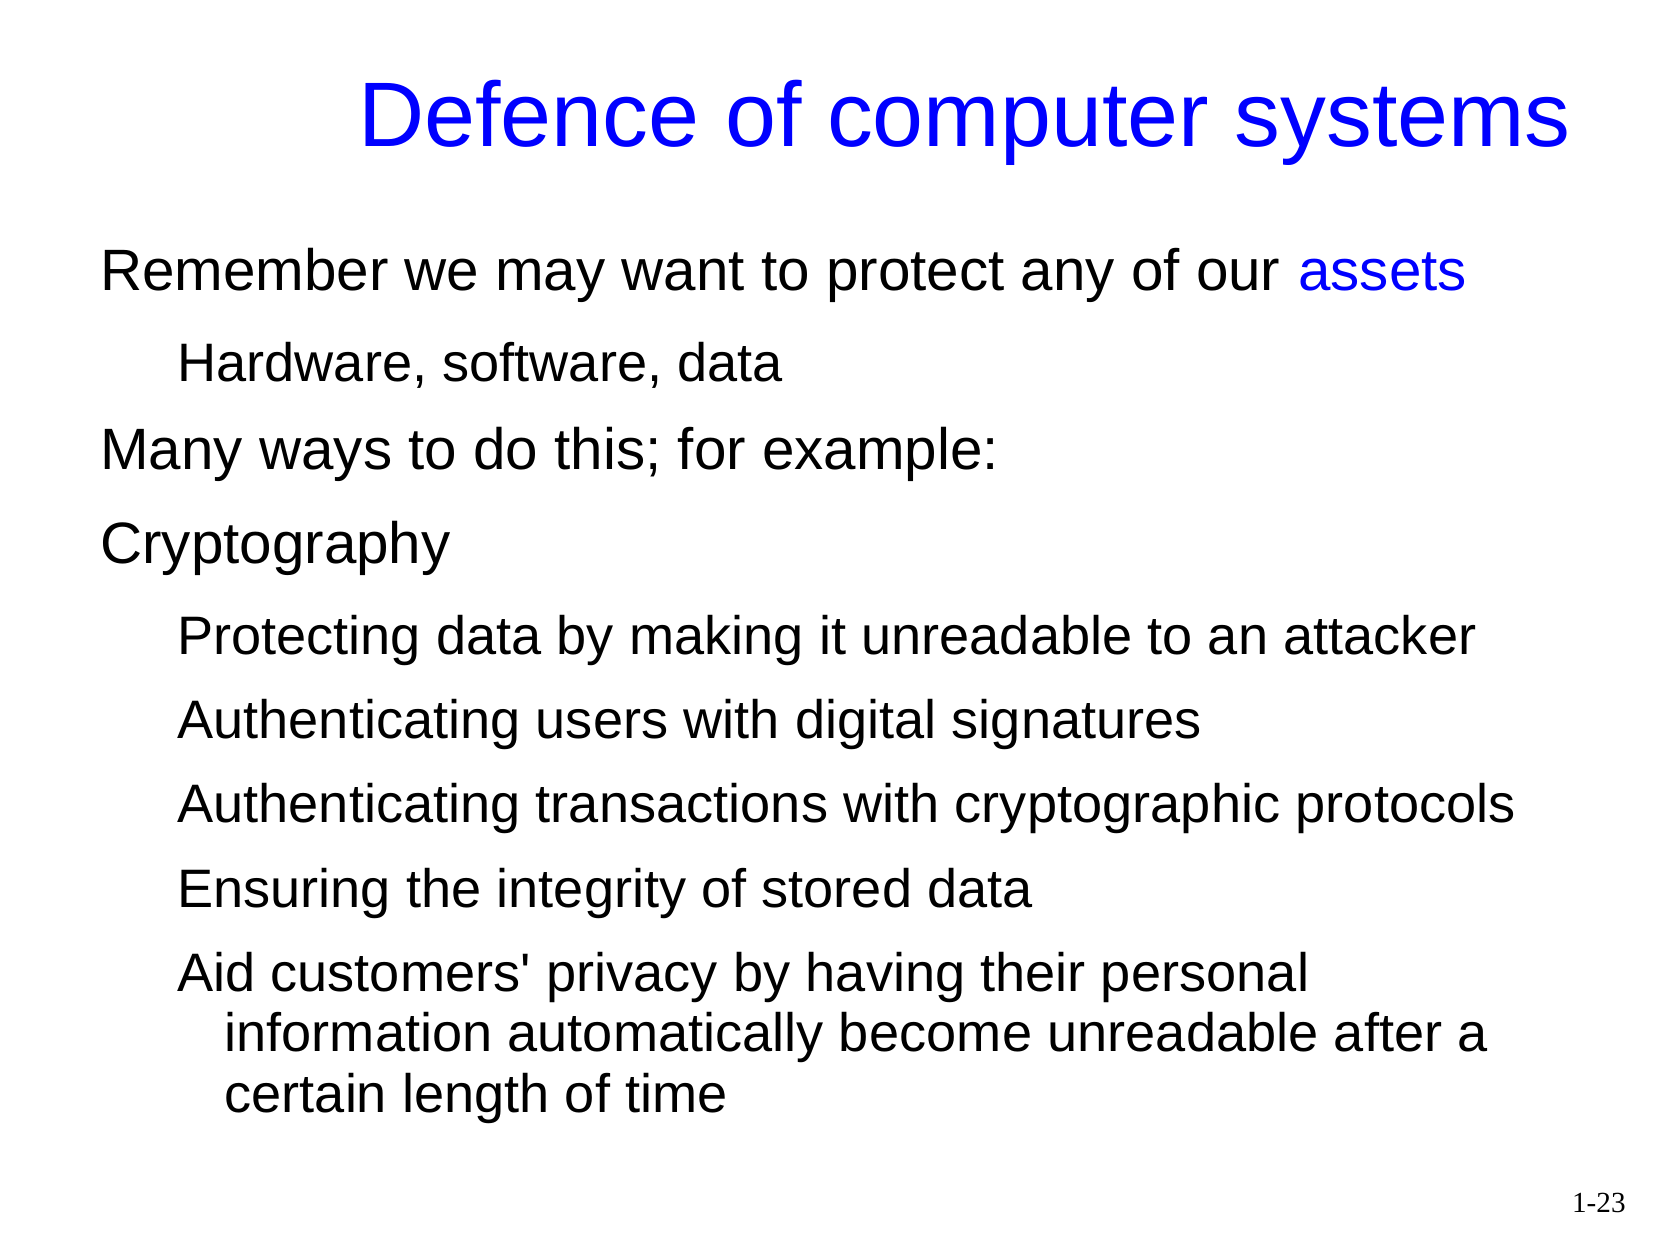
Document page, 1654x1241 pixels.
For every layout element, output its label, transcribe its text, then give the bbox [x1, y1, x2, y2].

title Defence of computer systems [84, 18, 1573, 211]
list Remember we may want to protect any of our assets Hardware, software, data Many ways to do this; for example: Cryptography Protecting data by making it unreadable to an attacker Authenticating users with digital signatures Authenticating transactions with cryptographic protocols Ensuring the integrity of stored data Aid customers' privacy by having their personal information automatically become unreadable after a certain length of time [82, 237, 1571, 1156]
